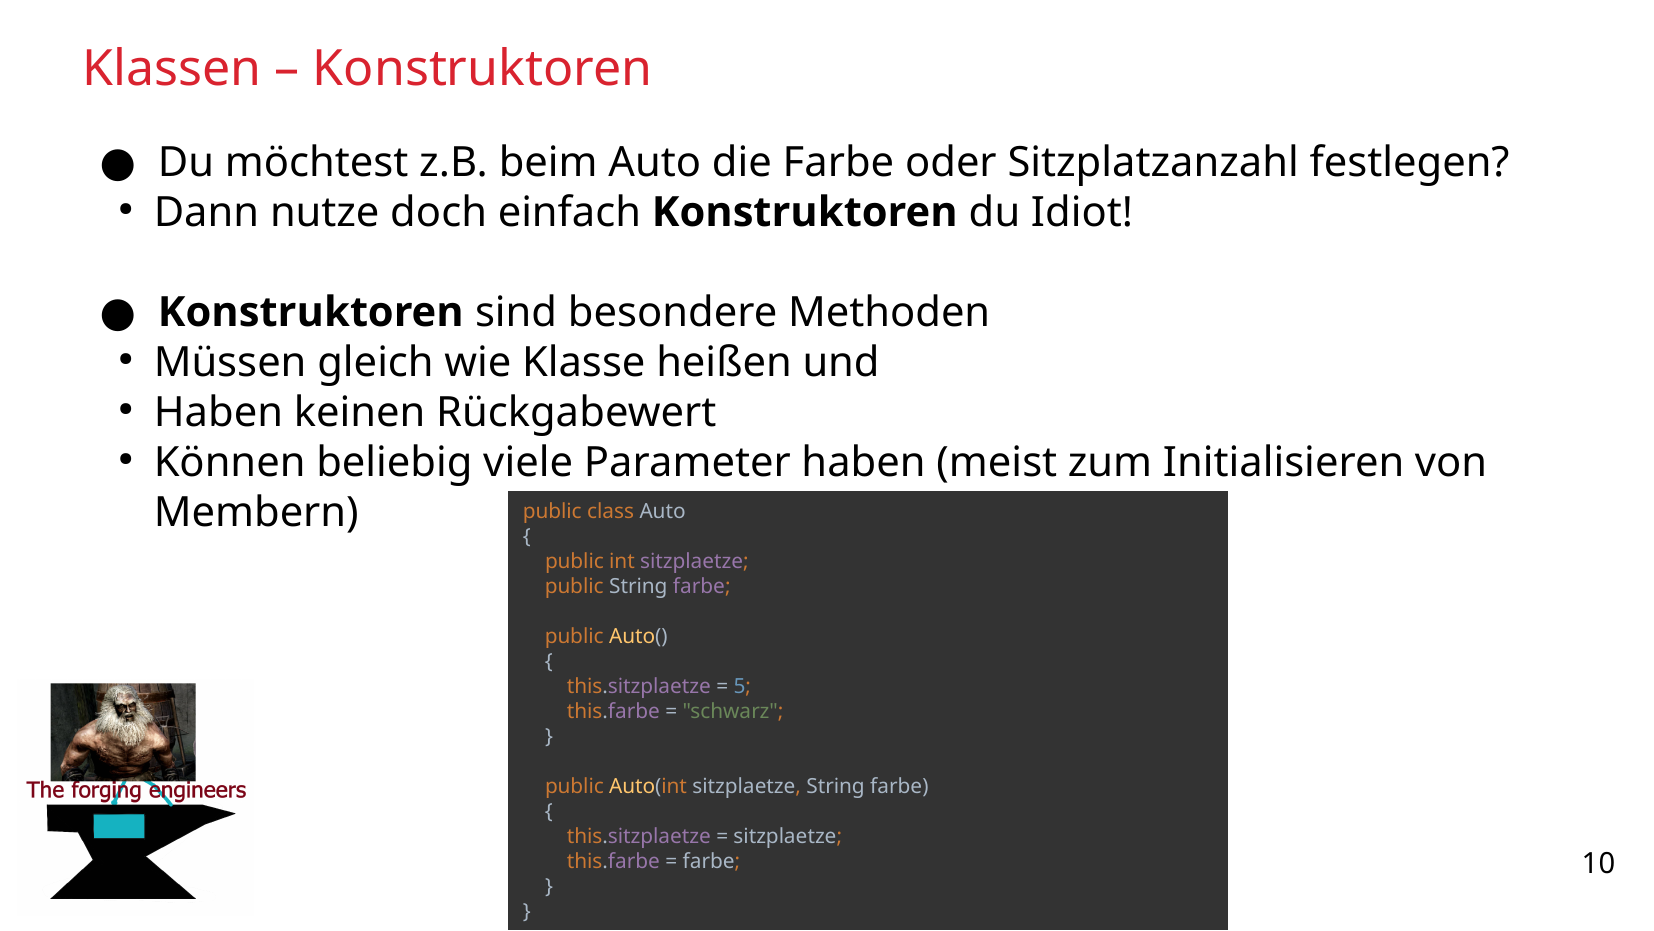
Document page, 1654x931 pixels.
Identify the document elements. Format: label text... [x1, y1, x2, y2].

picture [17, 679, 254, 916]
text_box public class Auto { public int sitzplaetze; public String farbe; public Auto() { this.sitzplaetze = 5; this.farbe = "schwarz"; } public Auto(int sitzplaetze, String farbe) { this.sitzplaetze = sitzplaetze; this.farbe = farbe; } } [508, 491, 1228, 930]
title Klassen – Konstruktoren [82, 37, 1571, 95]
text_box Du möchtest z.B. beim Auto die Farbe oder Sitzplatzanzahl festlegen? Dann nutze doch einfach Konstruktoren du Idiot! Konstruktoren sind besondere Methoden Müssen gleich wie Klasse heißen und Haben keinen Rückgabewert Können beliebig viele Parameter haben (meist zum Initialisieren von Membern) [82, 135, 1560, 591]
